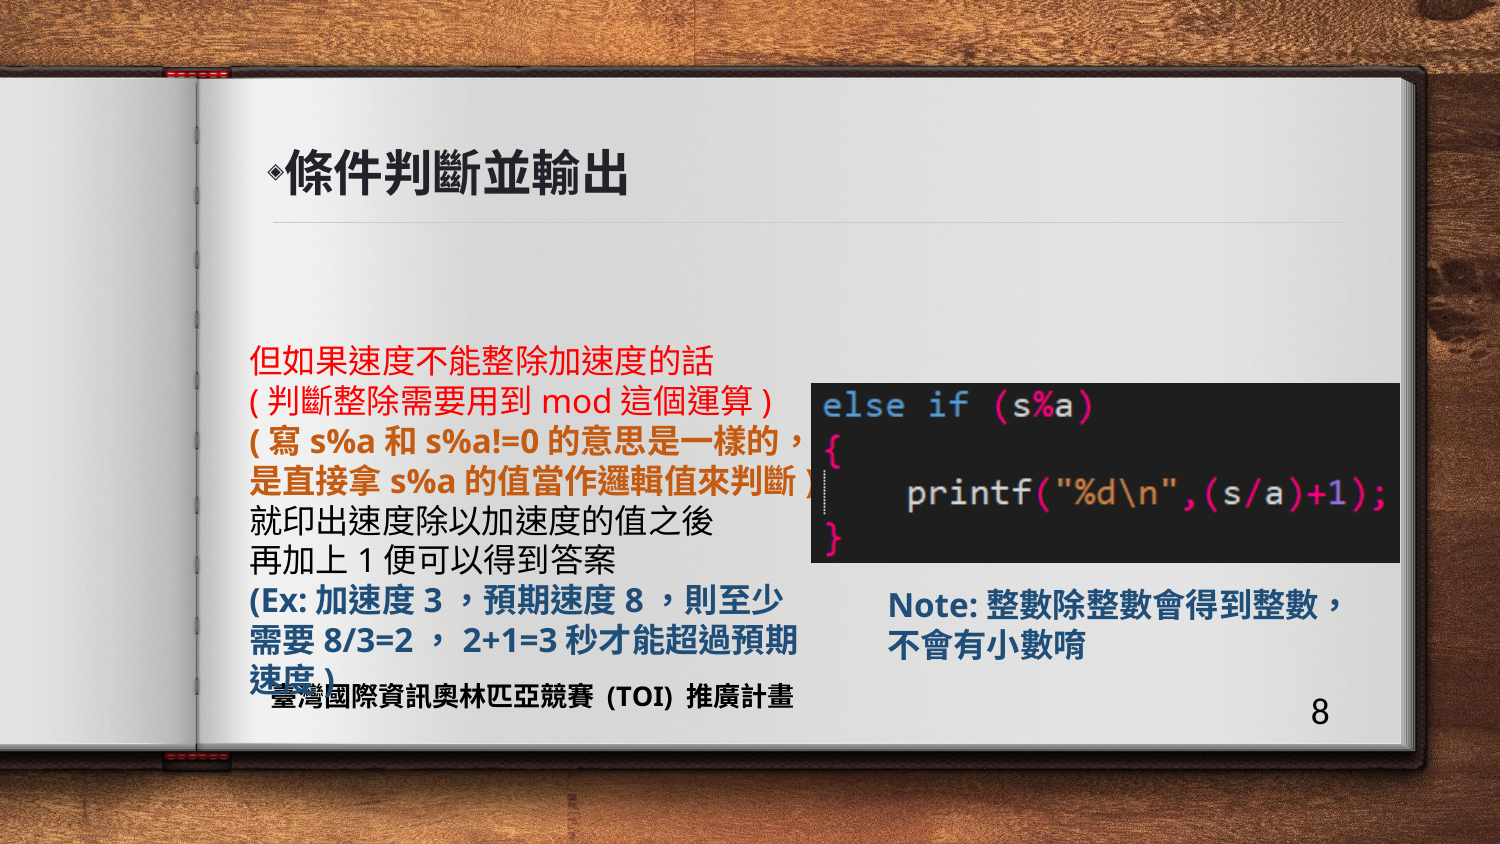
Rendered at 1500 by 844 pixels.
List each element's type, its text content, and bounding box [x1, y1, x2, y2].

text_box 但如果速度不能整除加速度的話 (判斷整除需要用到mod這個運算) (寫s%a和s%a!=0的意思是一樣的，是直接拿s%a的值當作邏輯值來判斷) 就印出速度除以加速度的值之後 再加上1便可以得到答案 (Ex:加速度3，預期速度8，則至少需要8/3=2，2+1=3秒才能超過預期速度) [234, 332, 833, 671]
picture [811, 383, 1400, 564]
list 條件判斷並輸出 [252, 126, 1194, 216]
text_box Note:整數除整數會得到整數，不會有小數唷 [872, 576, 1339, 673]
text_box [1295, 672, 1386, 737]
